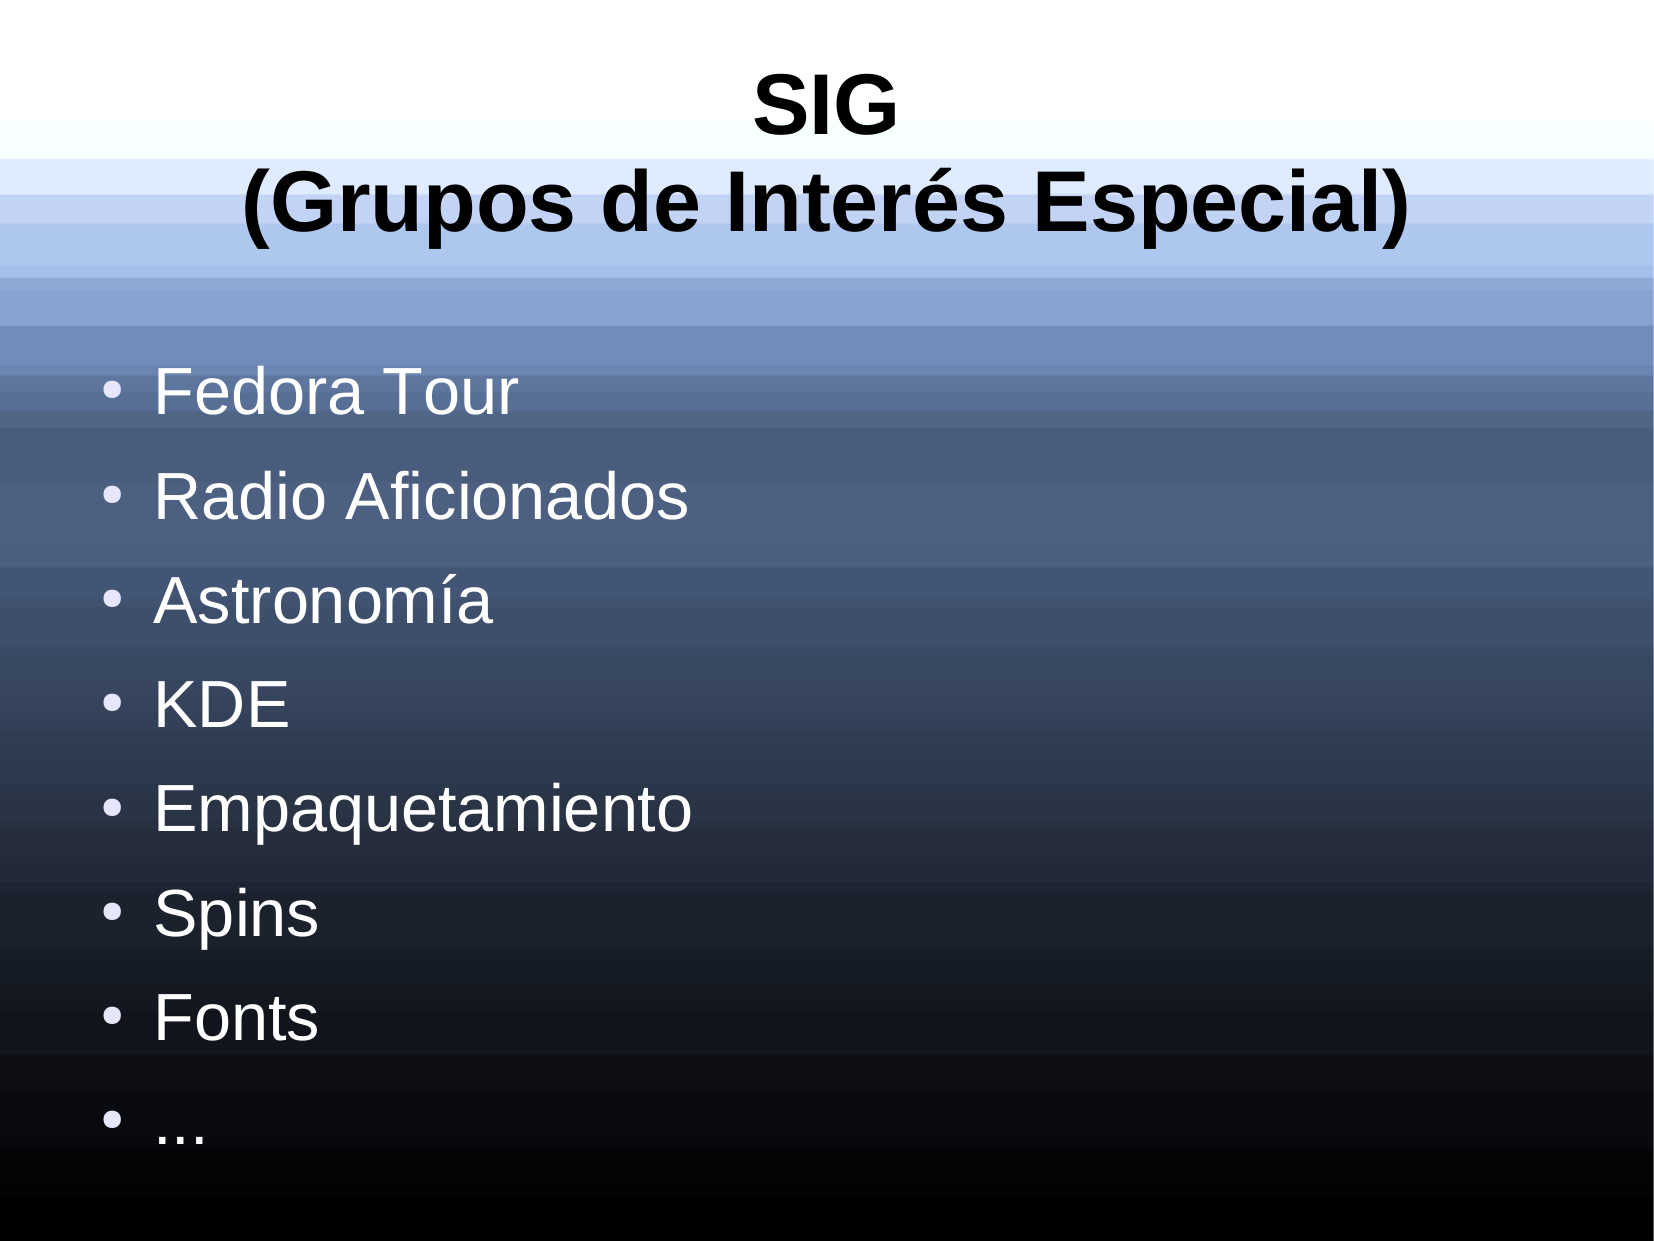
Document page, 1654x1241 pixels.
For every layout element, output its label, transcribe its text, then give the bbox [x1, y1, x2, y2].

picture [0, 0, 1654, 1241]
list Fedora Tour Radio Aficionados Astronomía KDE Empaquetamiento Spins Fonts ... [82, 354, 1571, 1173]
title SIG (Grupos de Interés Especial) [82, 49, 1571, 257]
